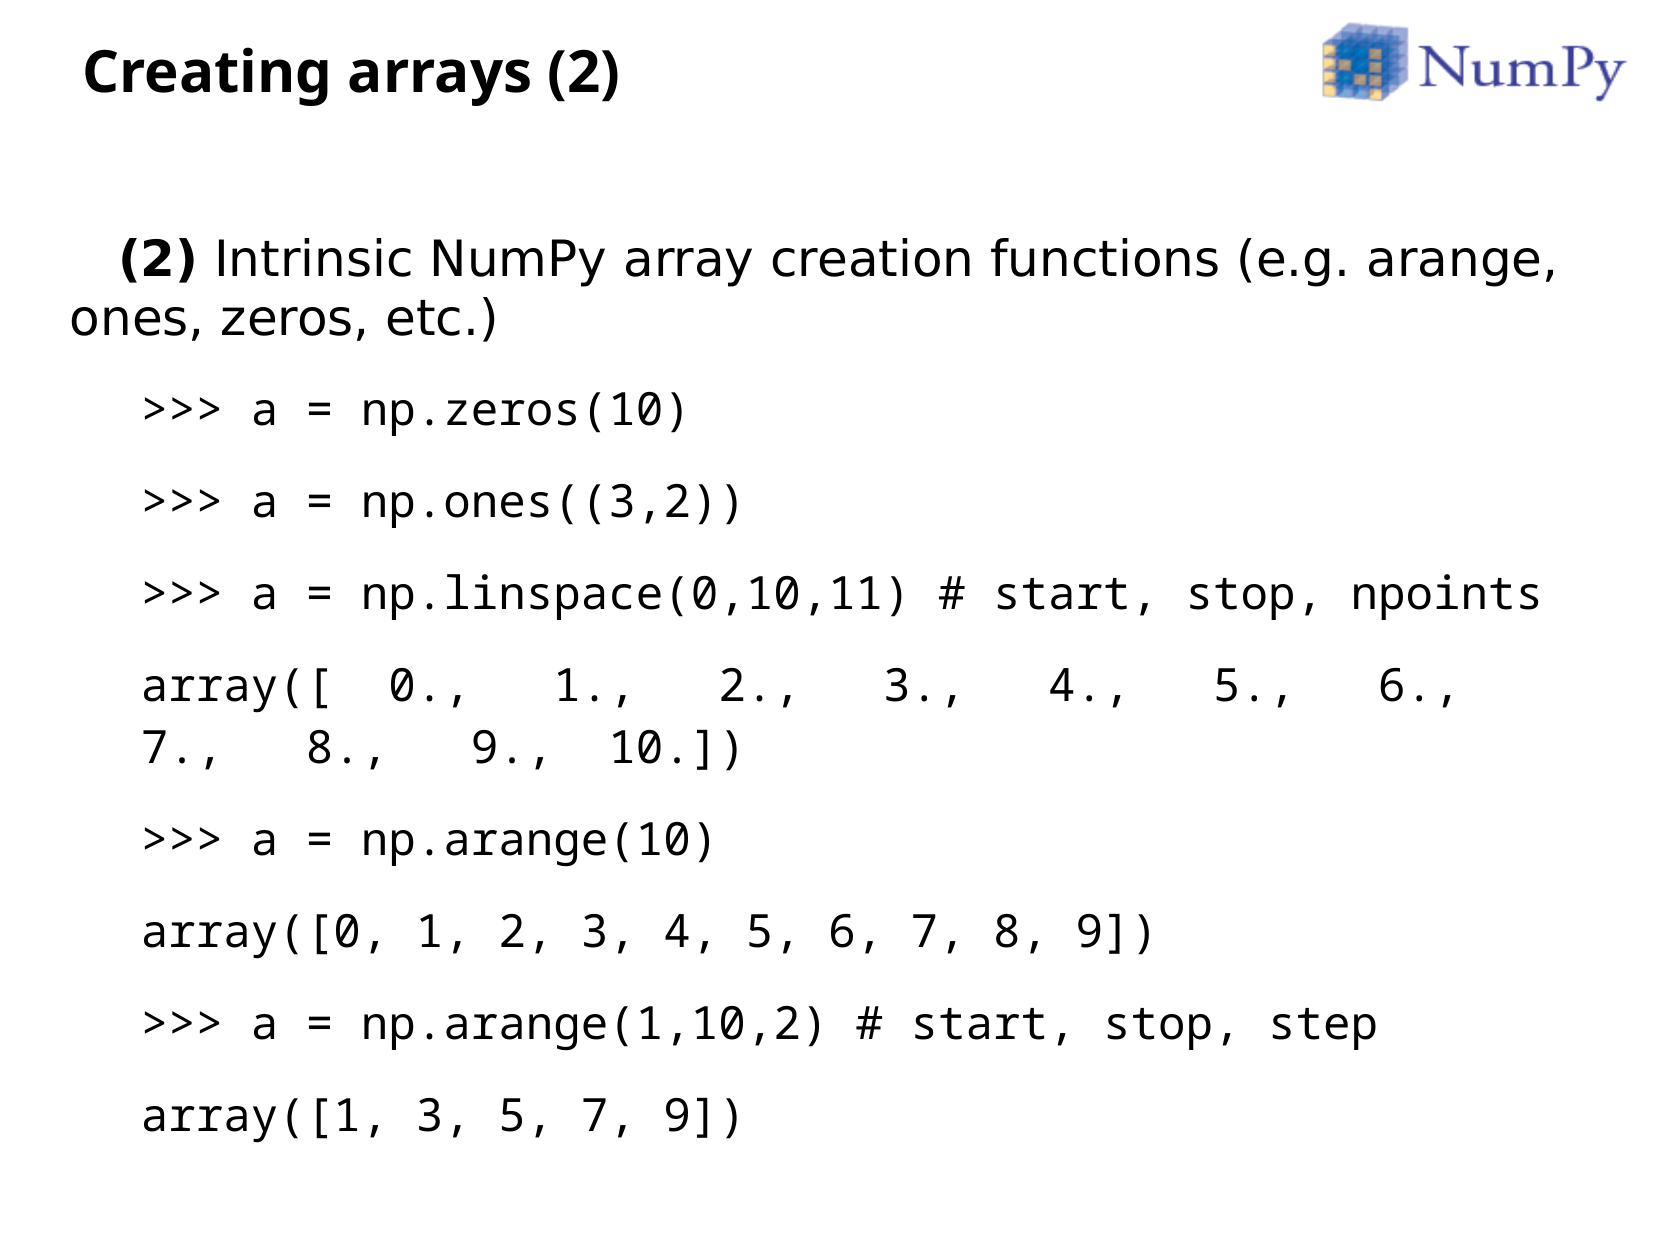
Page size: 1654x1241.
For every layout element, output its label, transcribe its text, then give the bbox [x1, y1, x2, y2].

picture [1302, 13, 1635, 113]
list (2) Intrinsic NumPy array creation functions (e.g. arange, ones, zeros, etc.) >>> a = np.zeros(10) >>> a = np.ones((3,2)) >>> a = np.linspace(0,10,11) # start, stop, npoints array([ 0., 1., 2., 3., 4., 5., 6., 7., 8., 9., 10.]) >>> a = np.arange(10) array([0, 1, 2, 3, 4, 5, 6, 7, 8, 9]) >>> a = np.arange(1,10,2) # start, stop, step array([1, 3, 5, 7, 9]) [70, 150, 1613, 1224]
title Creating arrays (2) [82, 15, 1571, 125]
